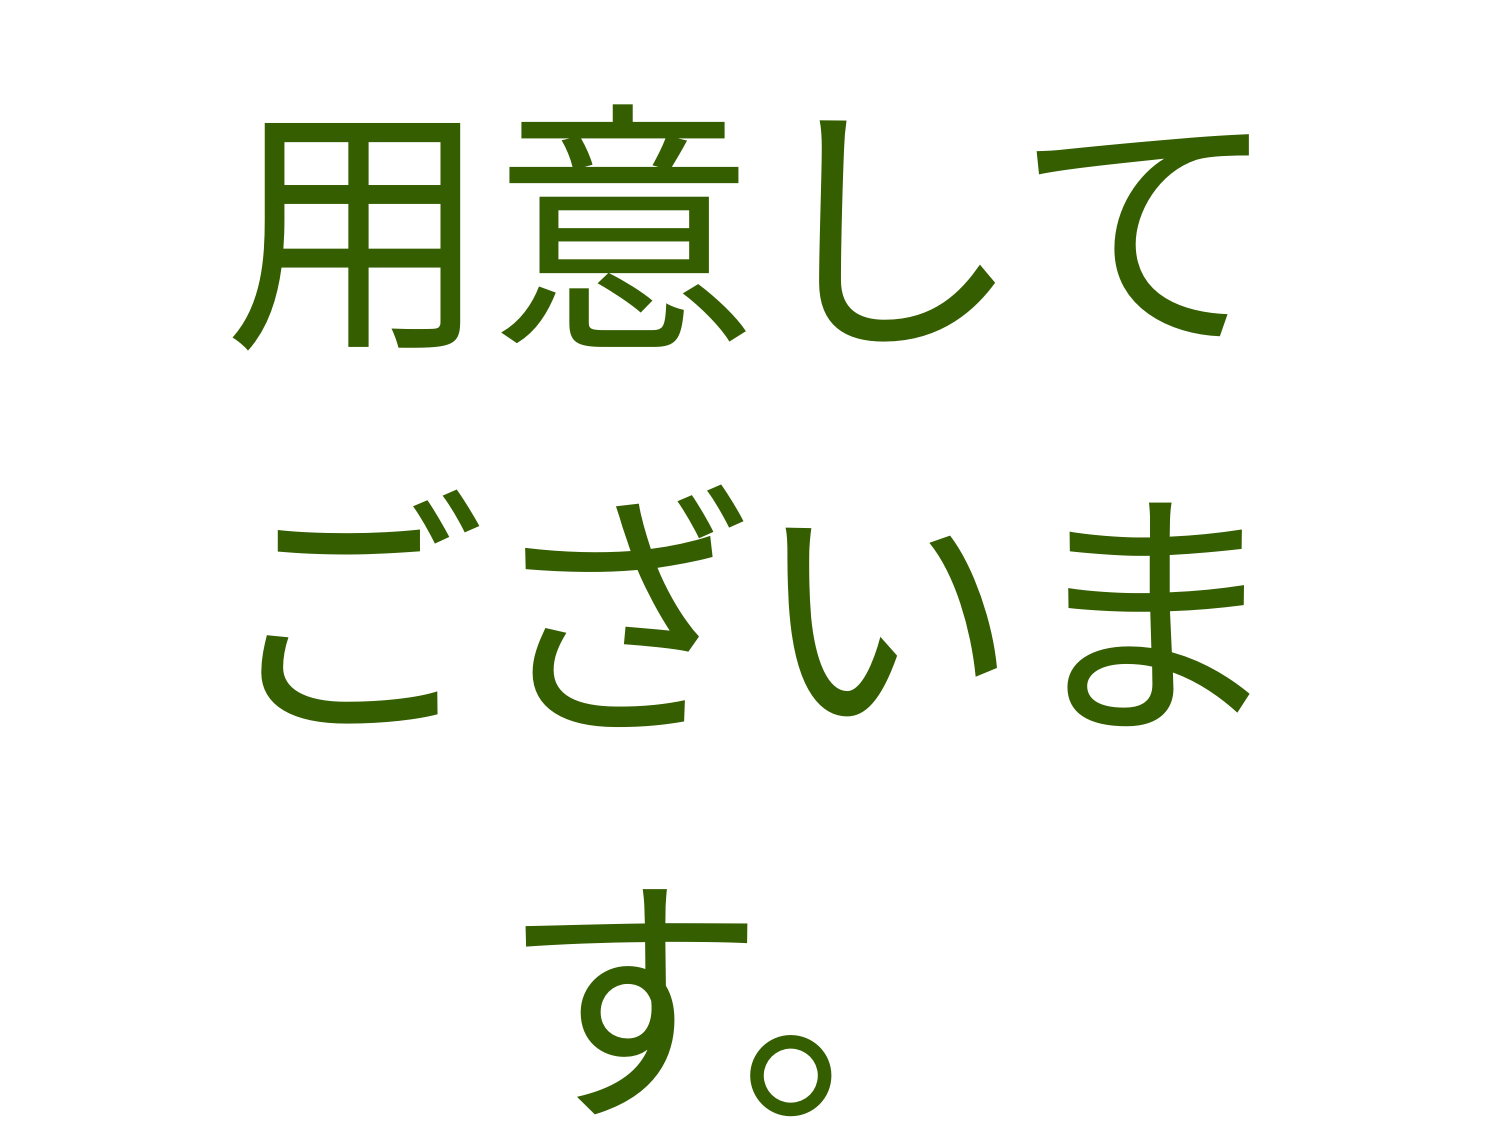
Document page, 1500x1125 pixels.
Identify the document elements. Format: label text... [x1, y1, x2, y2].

title もちろん 用意して ございます。 （※自分の原稿まで 後回しにして） [59, 44, 1447, 1093]
